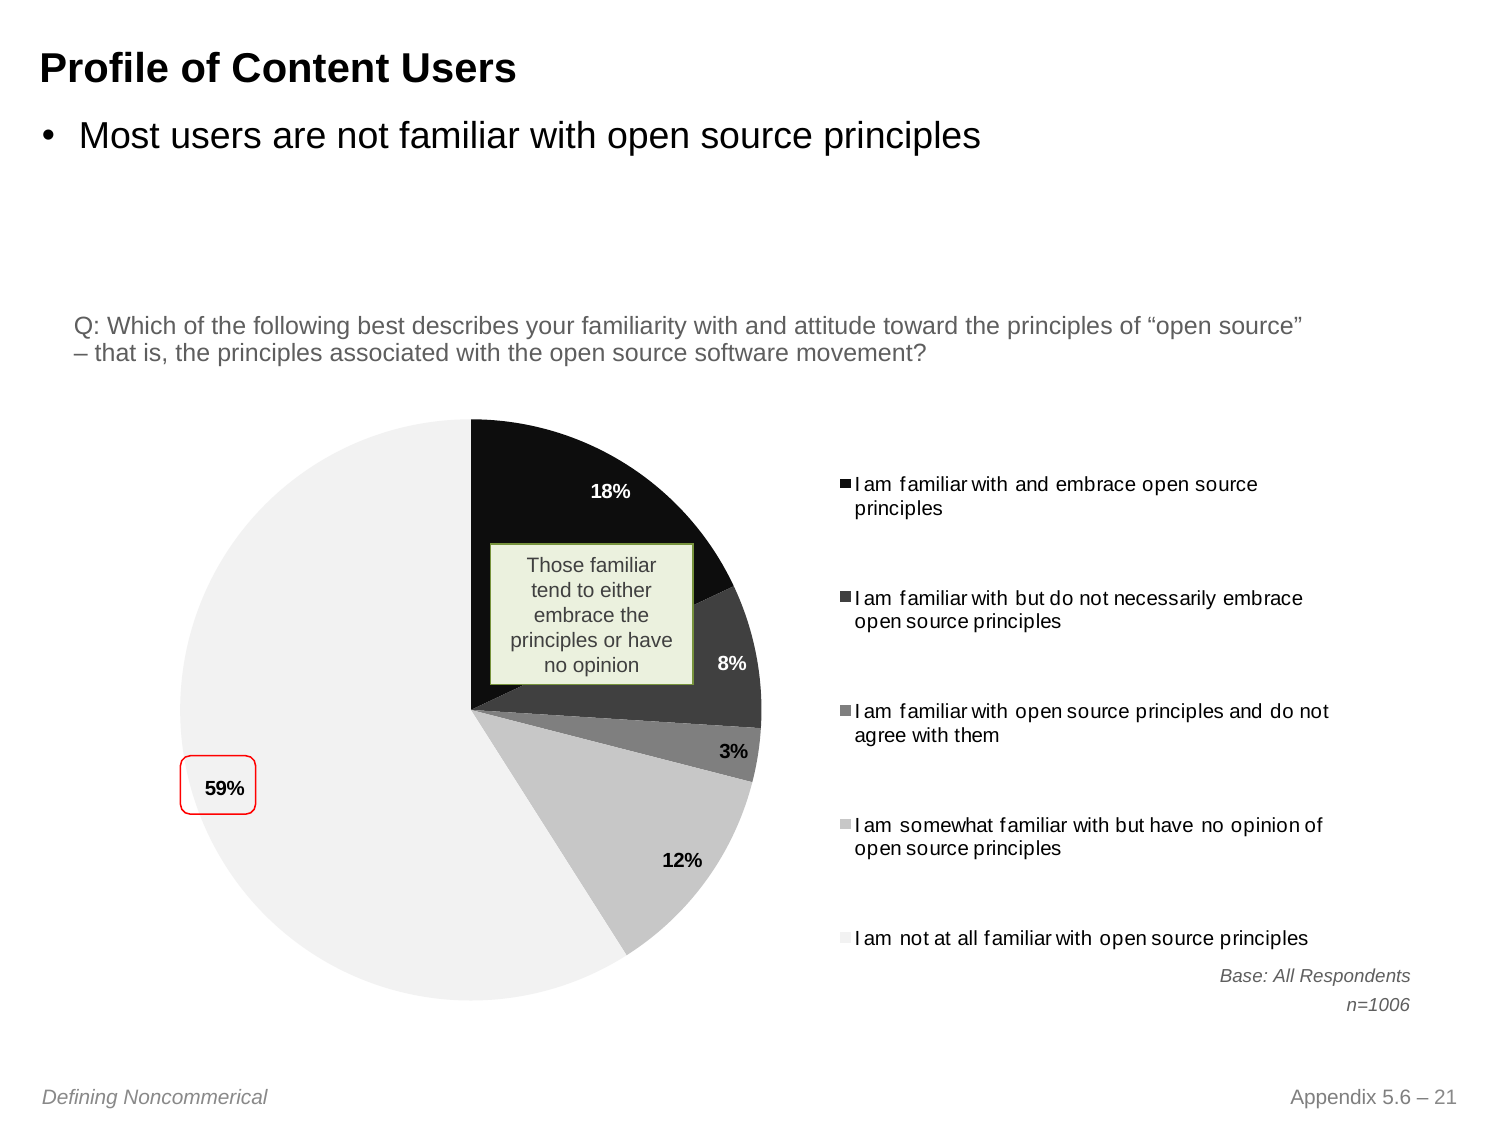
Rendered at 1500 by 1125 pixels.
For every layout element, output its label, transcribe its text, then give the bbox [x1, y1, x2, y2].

text_box Base: All Respondents [967, 956, 1426, 995]
text_box n=1006 [1110, 995, 1425, 1024]
text_box Appendix 5.6 – <number> [1121, 1066, 1472, 1125]
text_box Q: Which of the following best describes your familiarity with and attitude toward the principles of “open source” – that is, the principles associated with the open source software movement? [59, 286, 1329, 393]
text_box Profile of Content Users [24, 27, 1454, 110]
text_box Most users are not familiar with open source principles [27, 110, 1382, 165]
text_box Defining Noncommerical [27, 1066, 503, 1125]
text_box Those familiar tend to either embrace the principles or have no opinion [490, 544, 694, 685]
picture [117, 378, 1362, 1012]
